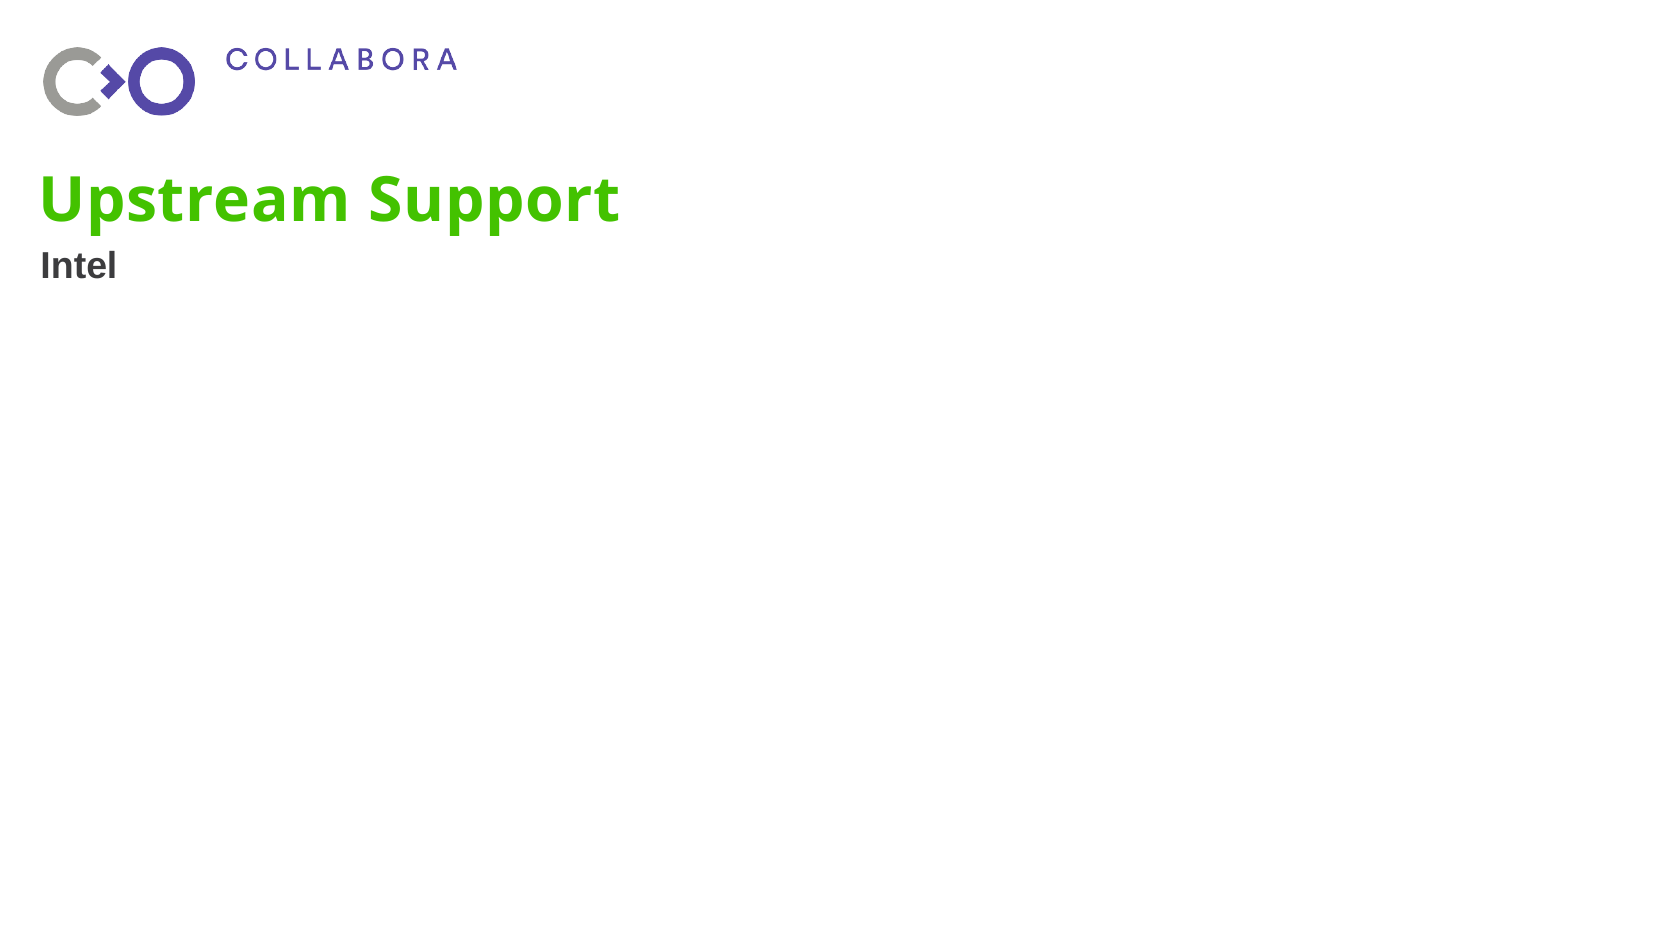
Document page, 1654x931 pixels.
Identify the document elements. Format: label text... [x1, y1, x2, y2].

picture [43, 47, 457, 116]
title Upstream Support [38, 159, 1614, 216]
text_box Intel [40, 240, 1613, 290]
